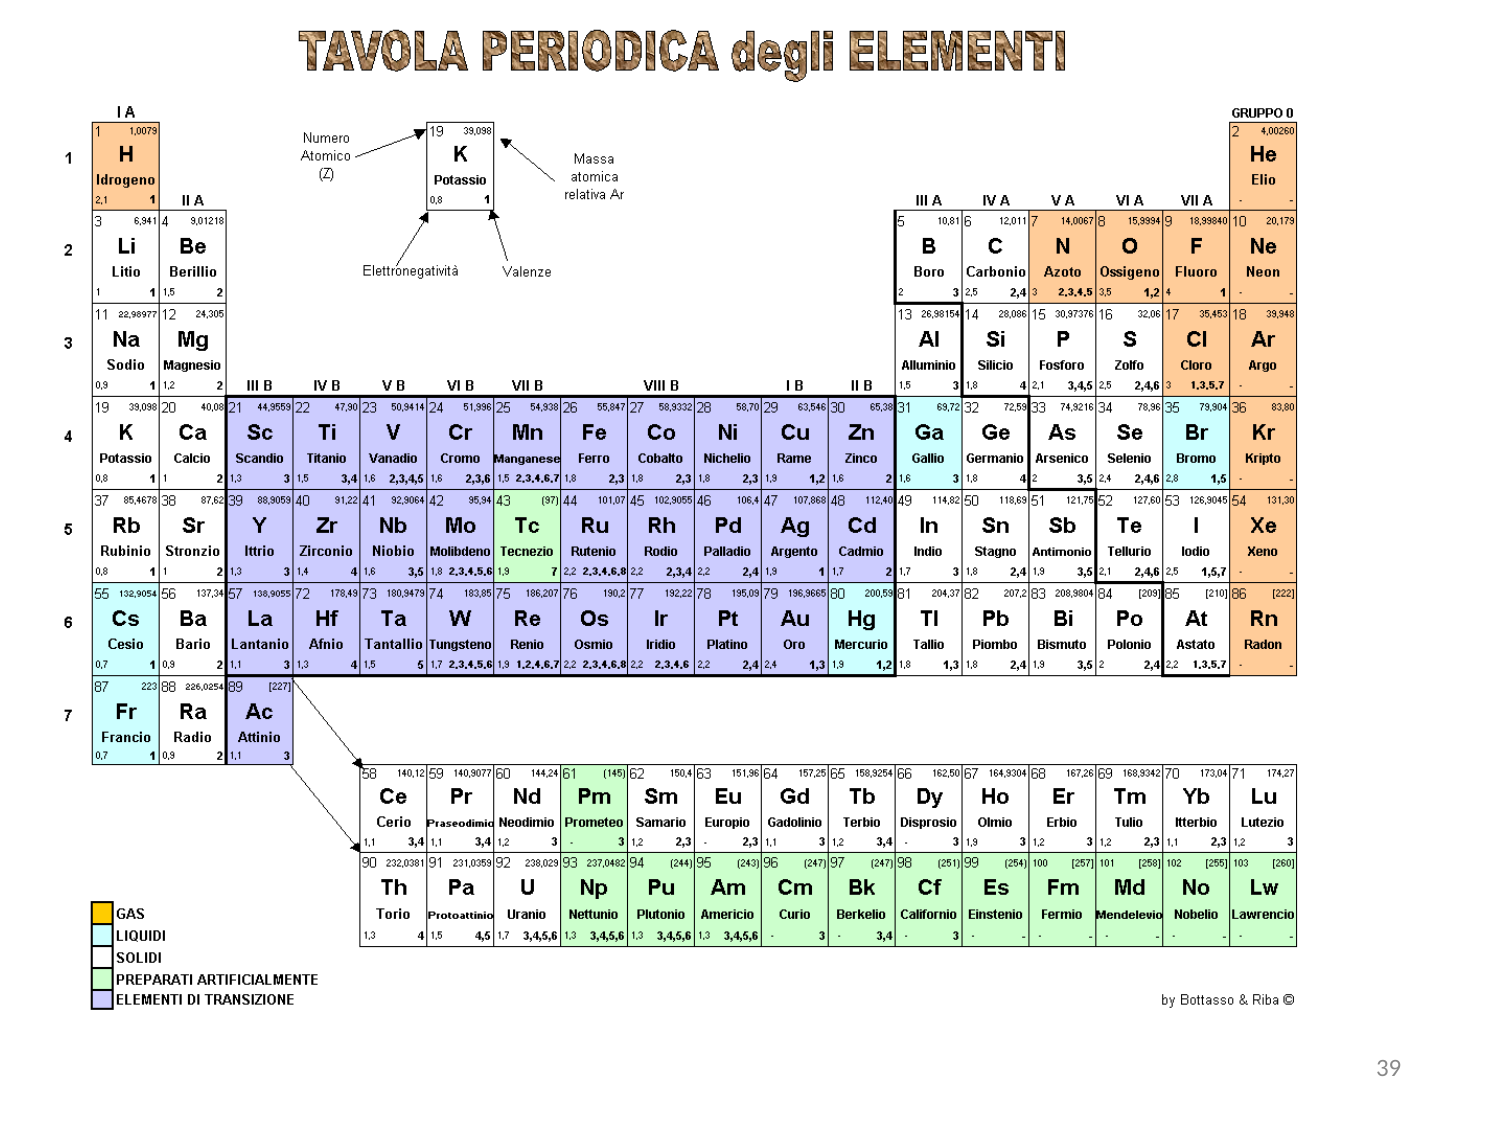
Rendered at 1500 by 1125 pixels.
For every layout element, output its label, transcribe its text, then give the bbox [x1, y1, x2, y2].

picture [5, 12, 1364, 1058]
text_box <numero> [1074, 1042, 1417, 1095]
